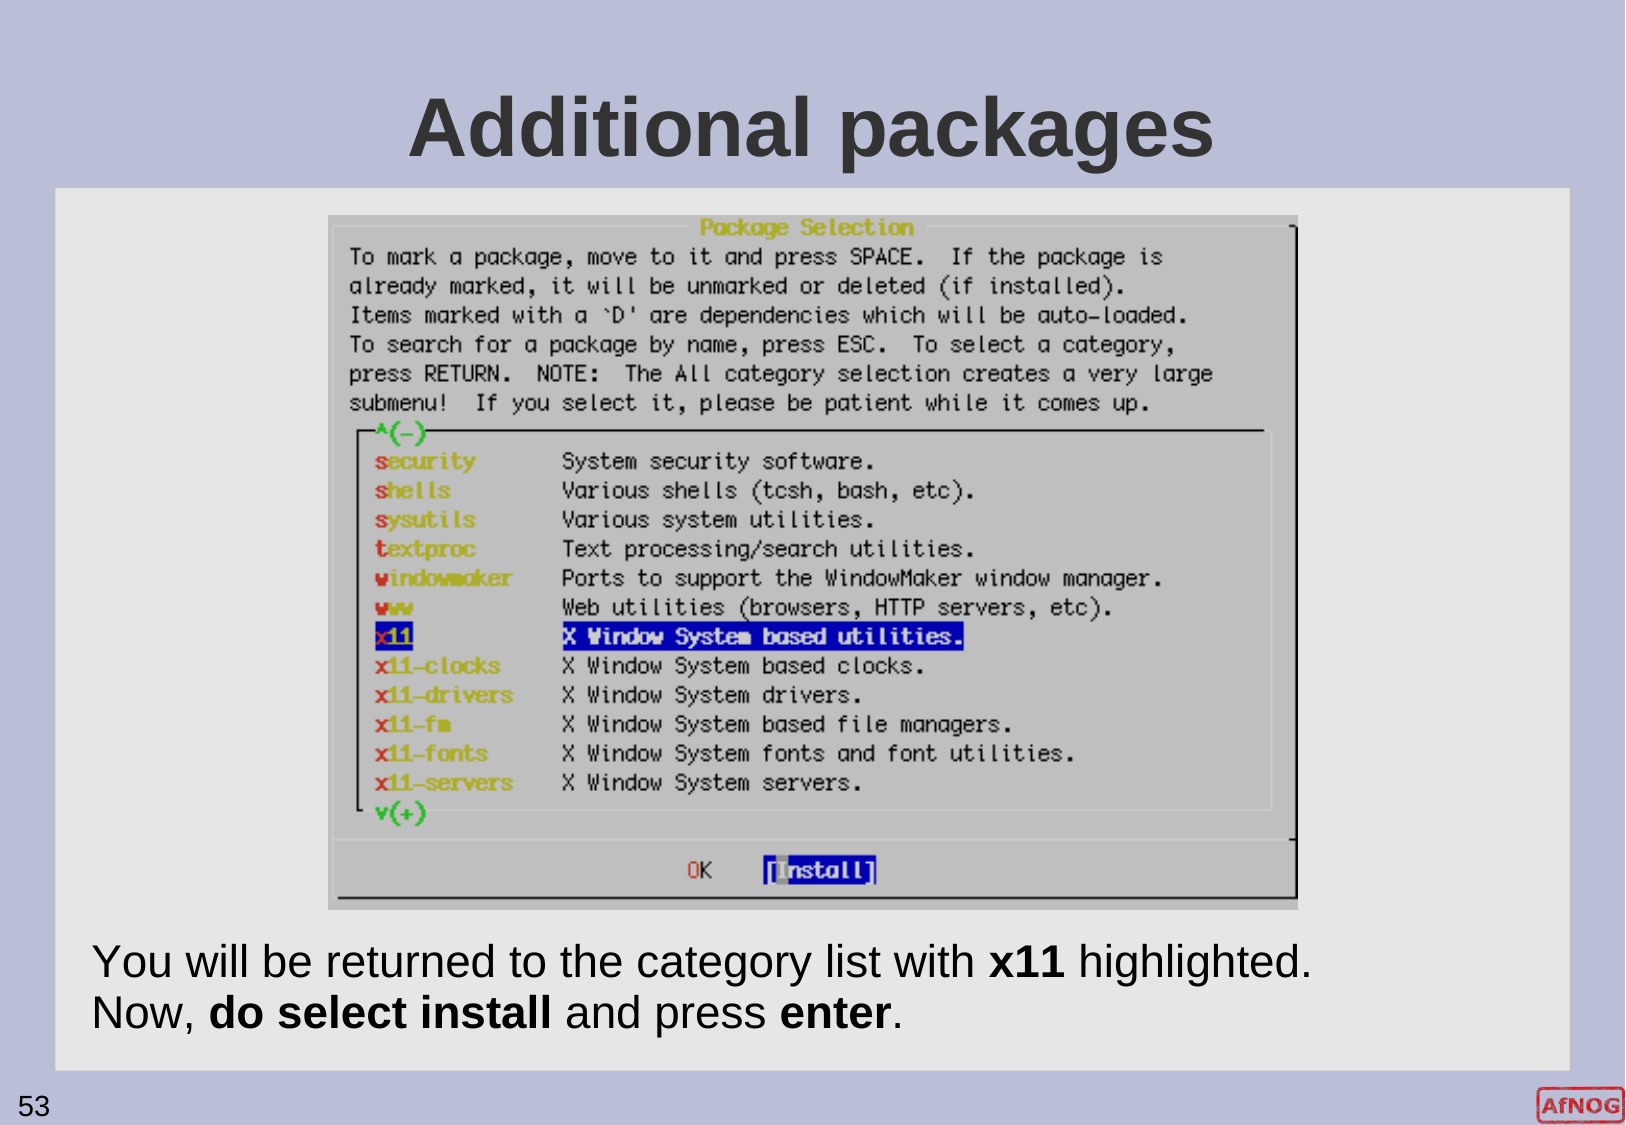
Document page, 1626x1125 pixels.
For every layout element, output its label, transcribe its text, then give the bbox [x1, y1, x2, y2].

text_box Additional packages [54, 44, 1570, 214]
picture [328, 215, 1298, 910]
picture [1535, 1085, 1626, 1125]
text_box You will be returned to the category list with x11 highlighted. Now, do select install and press enter. [76, 924, 1554, 1041]
